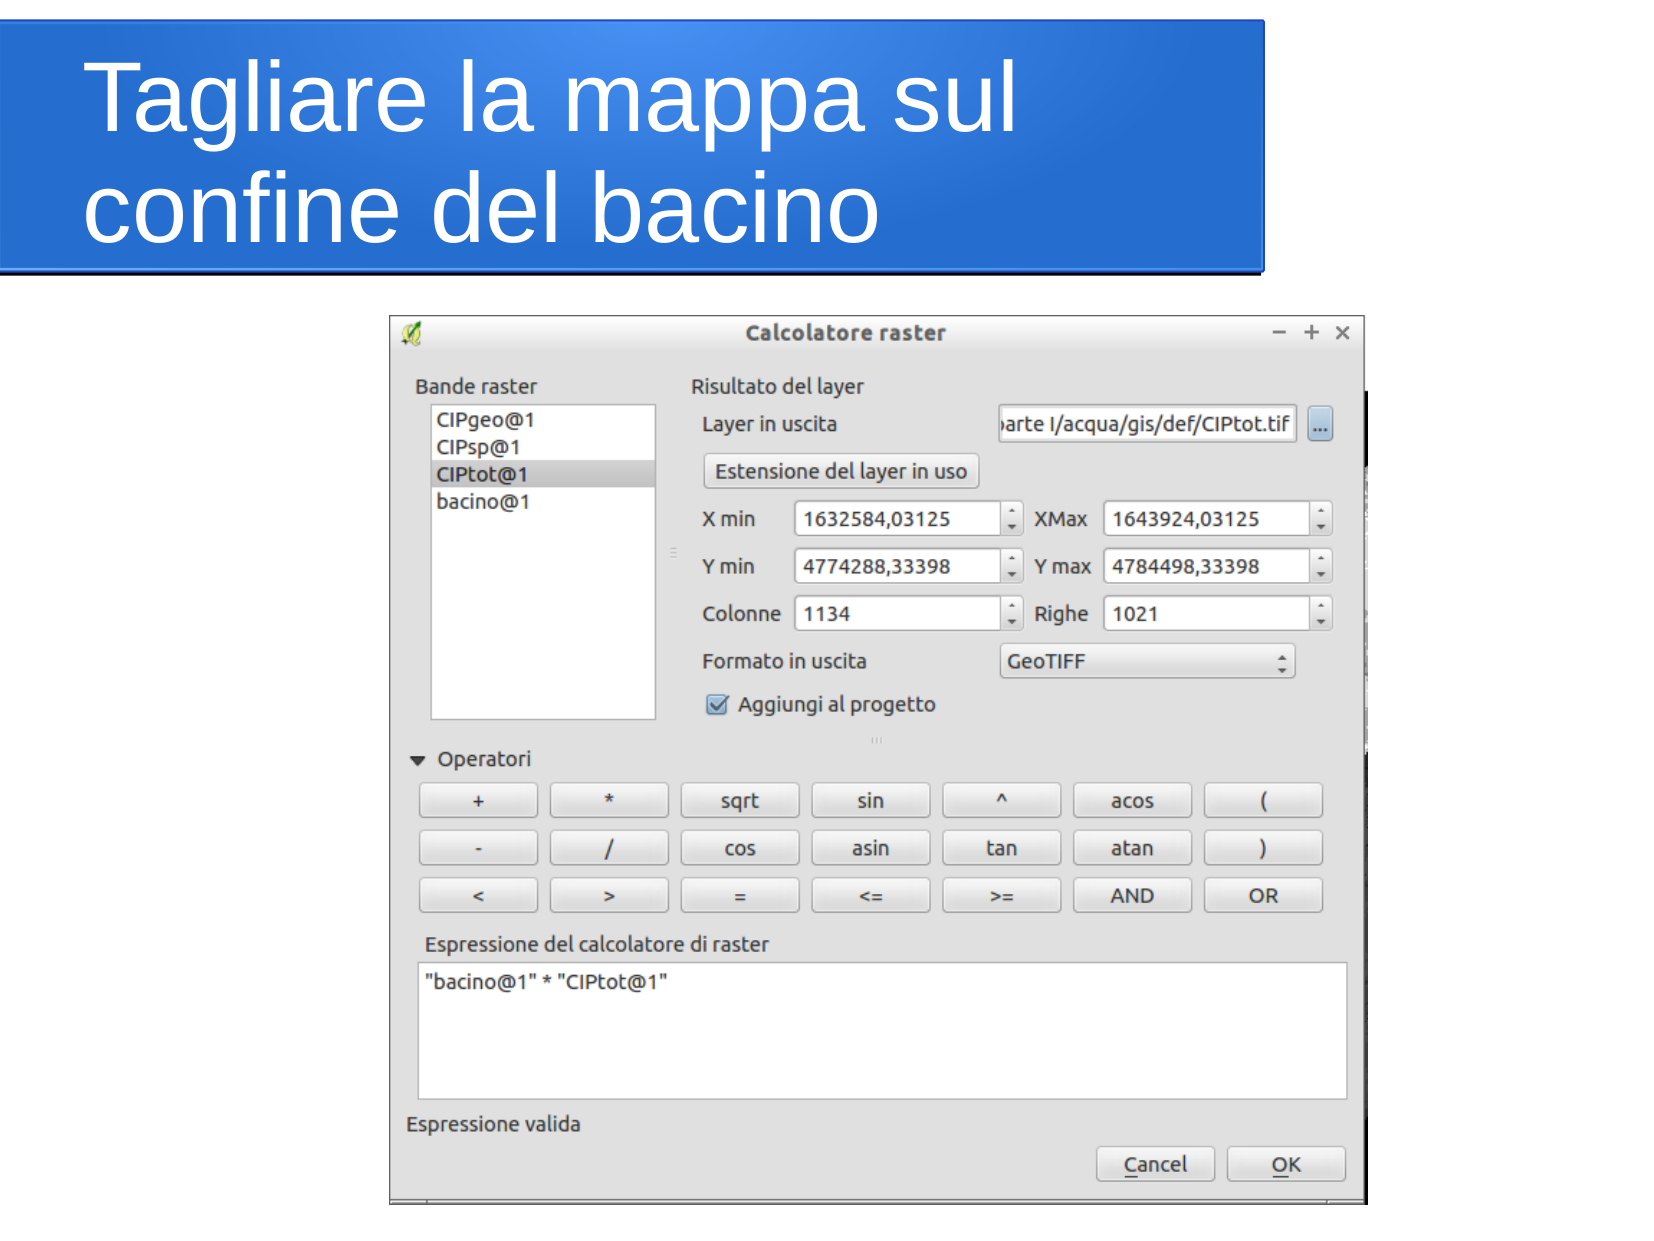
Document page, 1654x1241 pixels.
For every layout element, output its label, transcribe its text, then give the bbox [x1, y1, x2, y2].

picture [389, 315, 1368, 1205]
title Tagliare la mappa sul confine del bacino [82, 41, 1250, 265]
